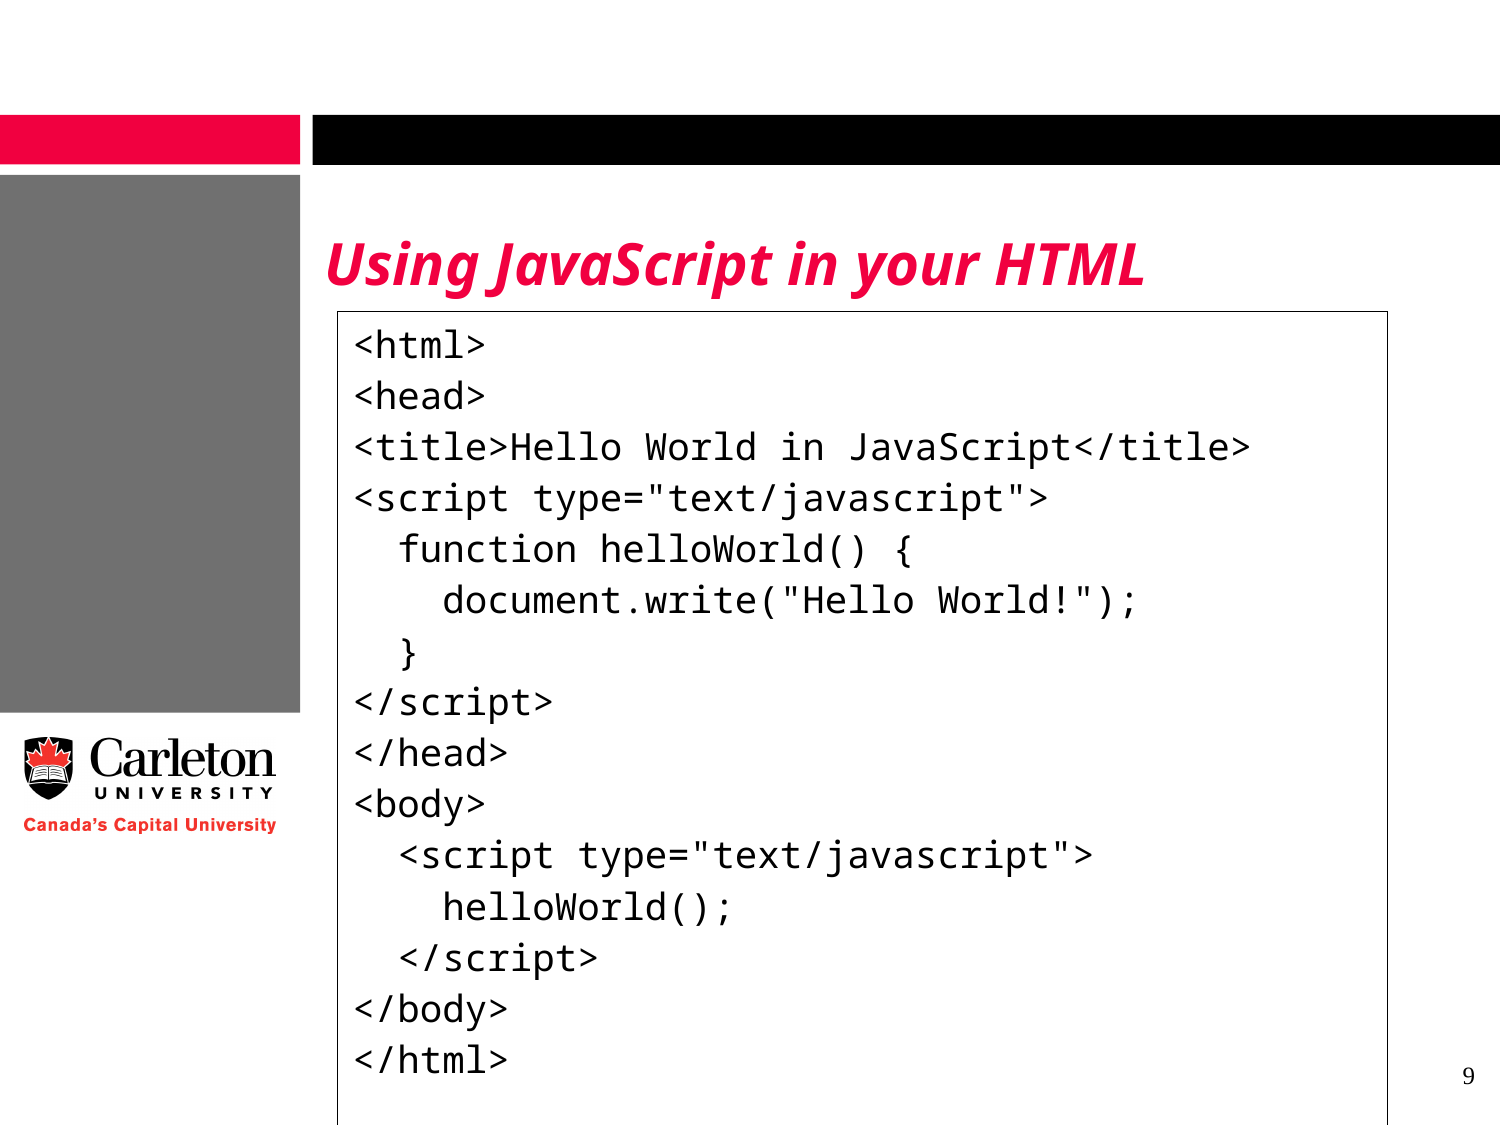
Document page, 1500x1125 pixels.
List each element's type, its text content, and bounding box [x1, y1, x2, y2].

title Using JavaScript in your HTML [324, 187, 1450, 338]
text_box <html> <head> <title>Hello World in JavaScript</title> <script type="text/javascript"> function helloWorld() { document.write("Hello World!"); } </script> </head> <body> <script type="text/javascript"> helloWorld(); </script> </body> </html> [337, 311, 1388, 1051]
picture [24, 737, 276, 834]
